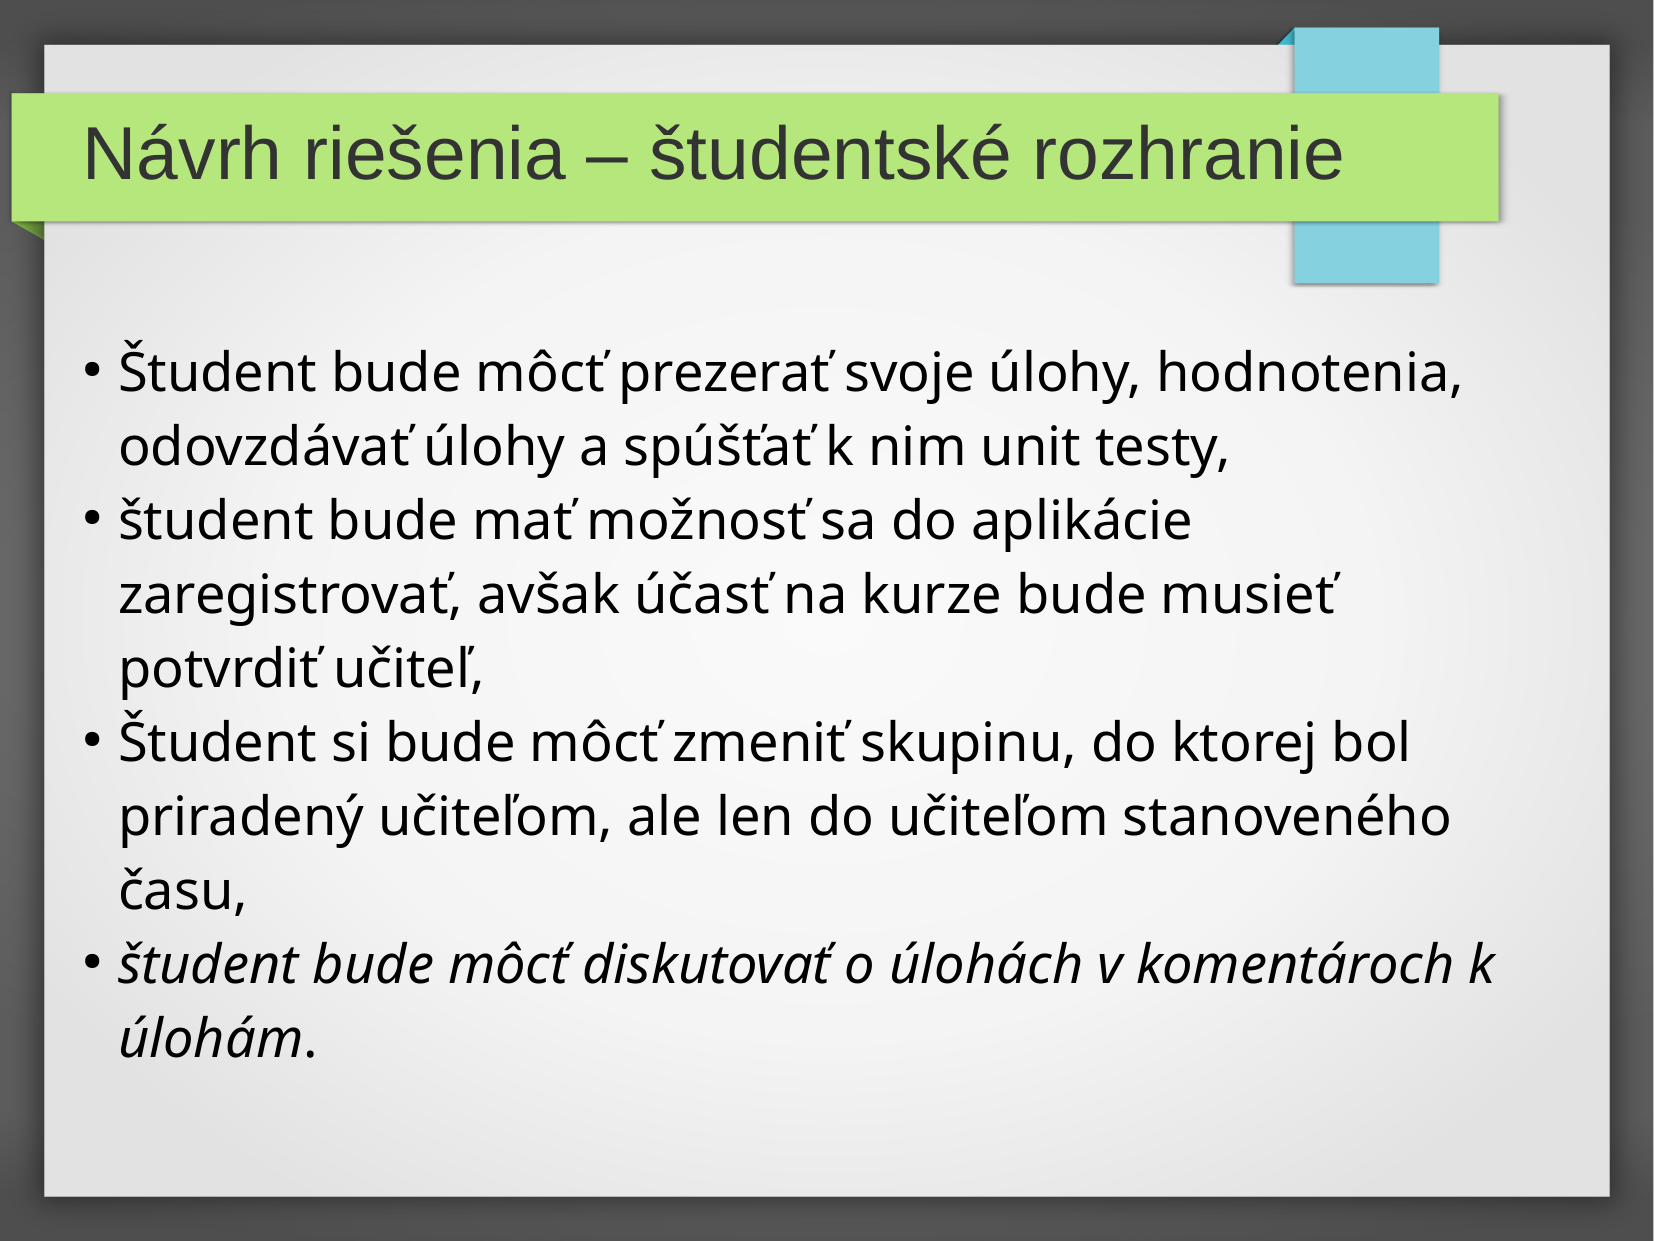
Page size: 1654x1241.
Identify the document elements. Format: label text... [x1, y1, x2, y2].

title Návrh riešenia – študentské rozhranie [82, 100, 1477, 207]
subtitle Študent bude môcť prezerať svoje úlohy, hodnotenia, odovzdávať úlohy a spúšťať k nim unit testy, študent bude mať možnosť sa do aplikácie zaregistrovať, avšak účasť na kurze bude musieť potvrdiť učiteľ, Študent si bude môcť zmeniť skupinu, do ktorej bol priradený učiteľom, ale len do učiteľom stanoveného času, študent bude môcť diskutovať o úlohách v komentároch k úlohám. [82, 341, 1538, 1066]
picture [0, 0, 1654, 1241]
